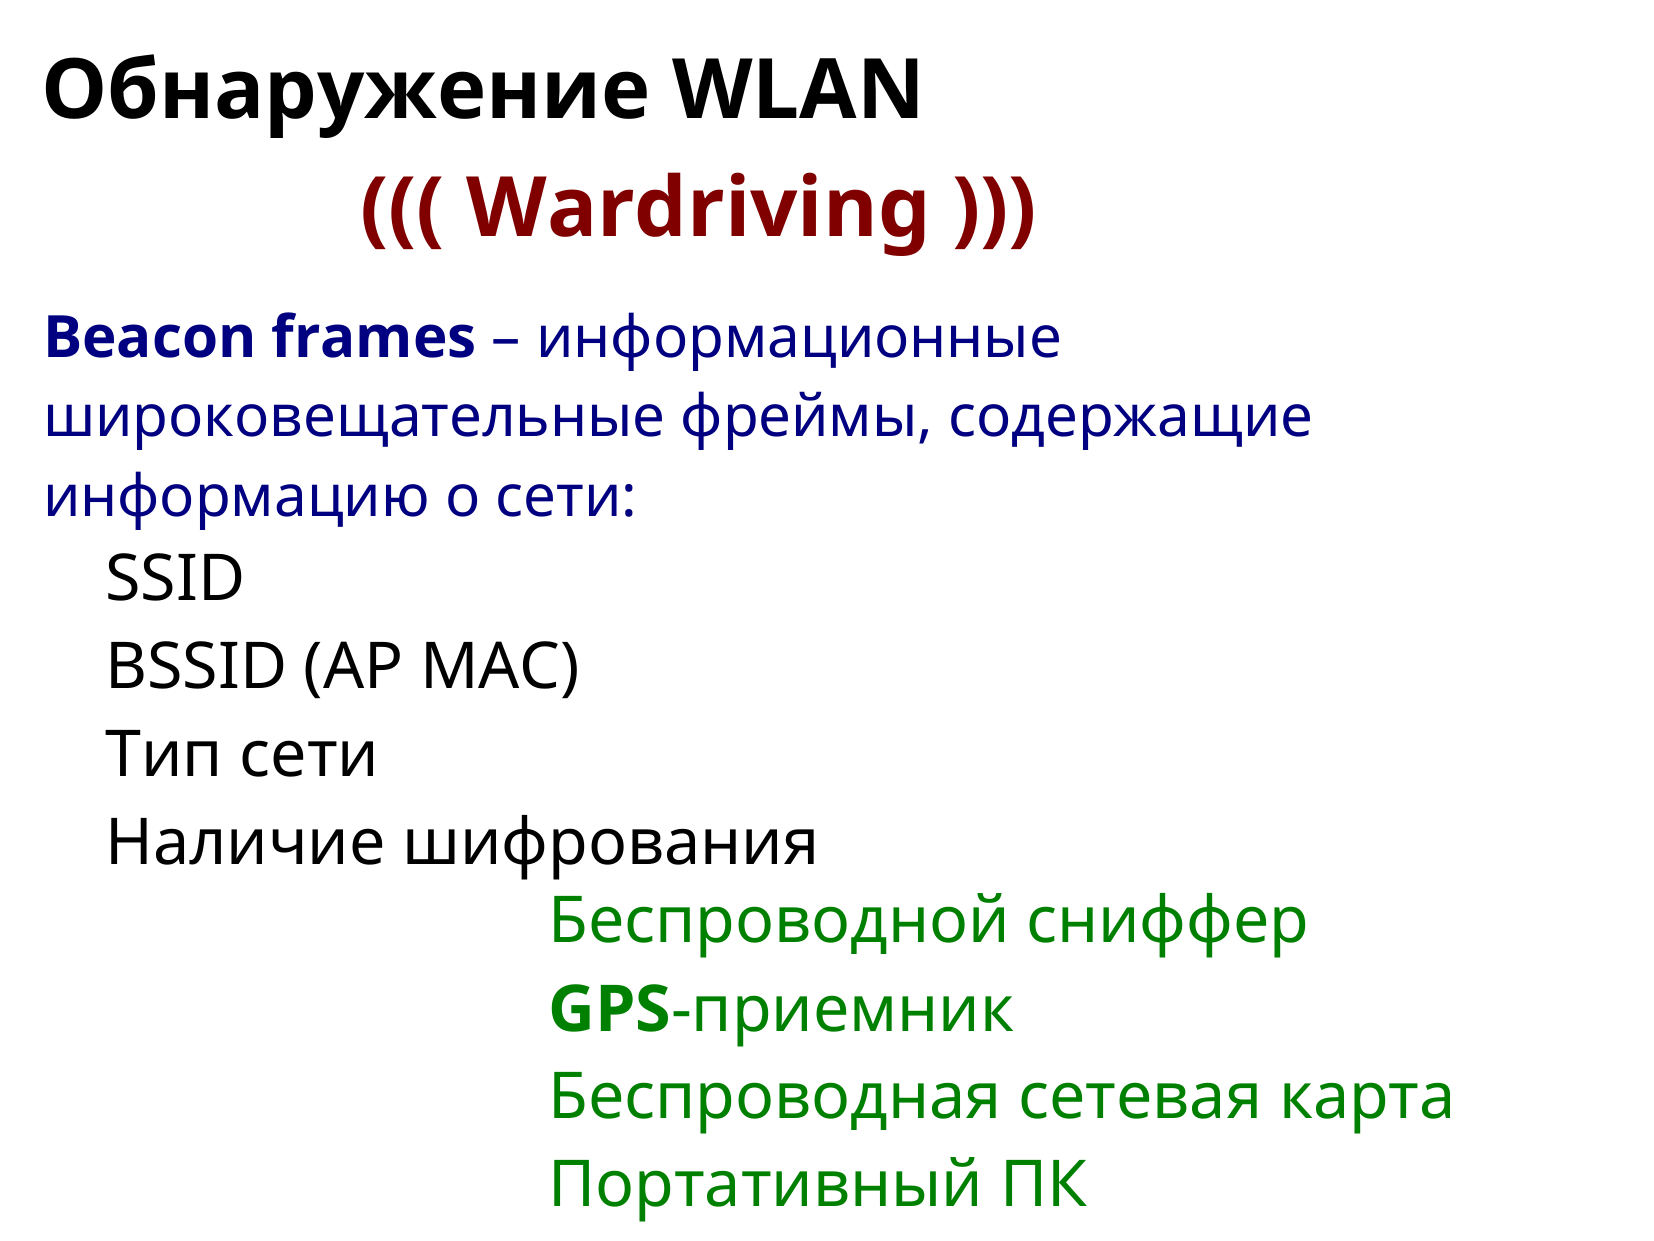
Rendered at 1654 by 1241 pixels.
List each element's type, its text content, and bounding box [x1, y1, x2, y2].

text_box Обнаружение WLAN [41, 29, 1518, 131]
text_box Беспроводной сниффер GPS-приемник Беспроводная сетевая карта Портативный ПК [531, 874, 1595, 1188]
text_box Beacon frames – информационные широковещательные фреймы, содержащие информацию о сети: [43, 295, 1506, 508]
text_box SSID BSSID (AP MAC) Тип сети Наличие шифрования [88, 531, 928, 845]
text_box ((( Wardriving ))) [360, 147, 1209, 249]
